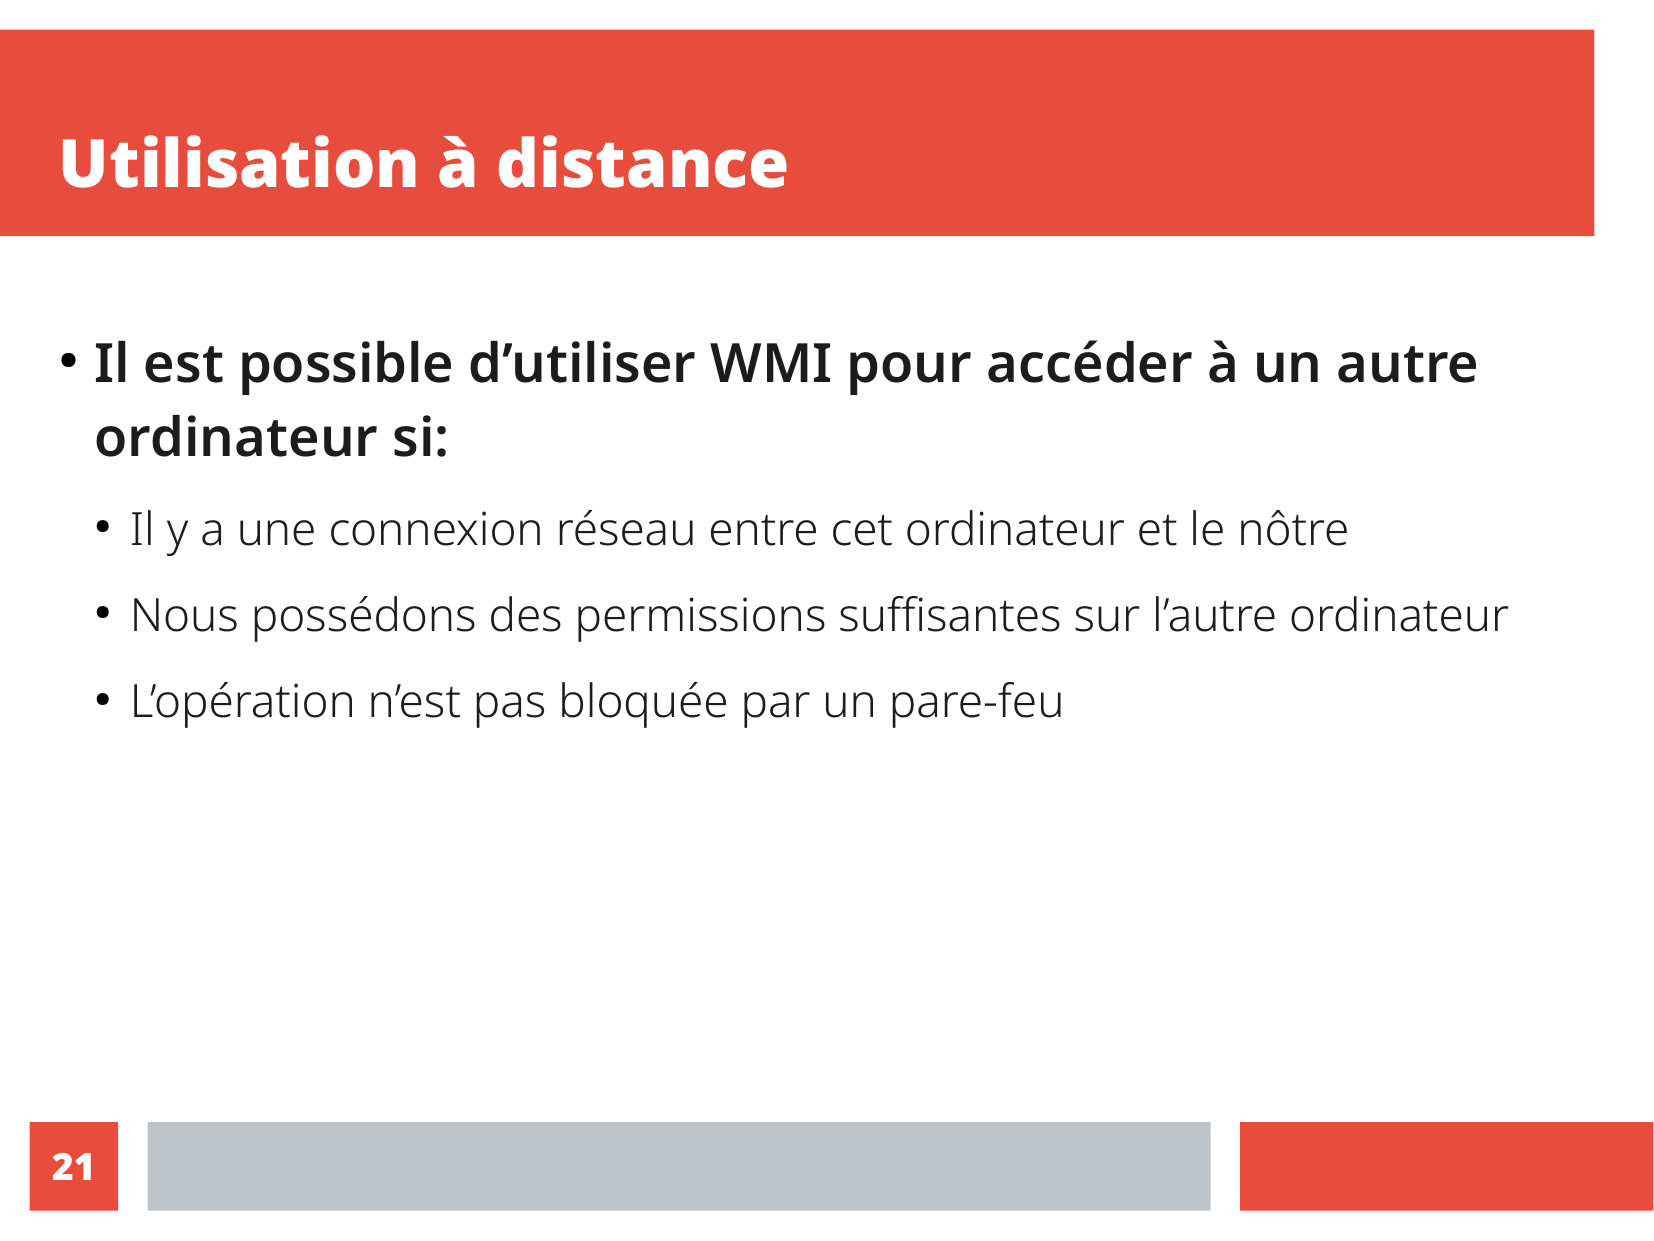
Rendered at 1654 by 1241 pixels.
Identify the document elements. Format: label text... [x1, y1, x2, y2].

title Utilisation à distance [59, 59, 1595, 207]
list Il est possible d’utiliser WMI pour accéder à un autre ordinateur si: Il y a une connexion réseau entre cet ordinateur et le nôtre Nous possédons des permissions suffisantes sur l’autre ordinateur L’opération n’est pas bloquée par un pare-feu [59, 324, 1565, 745]
